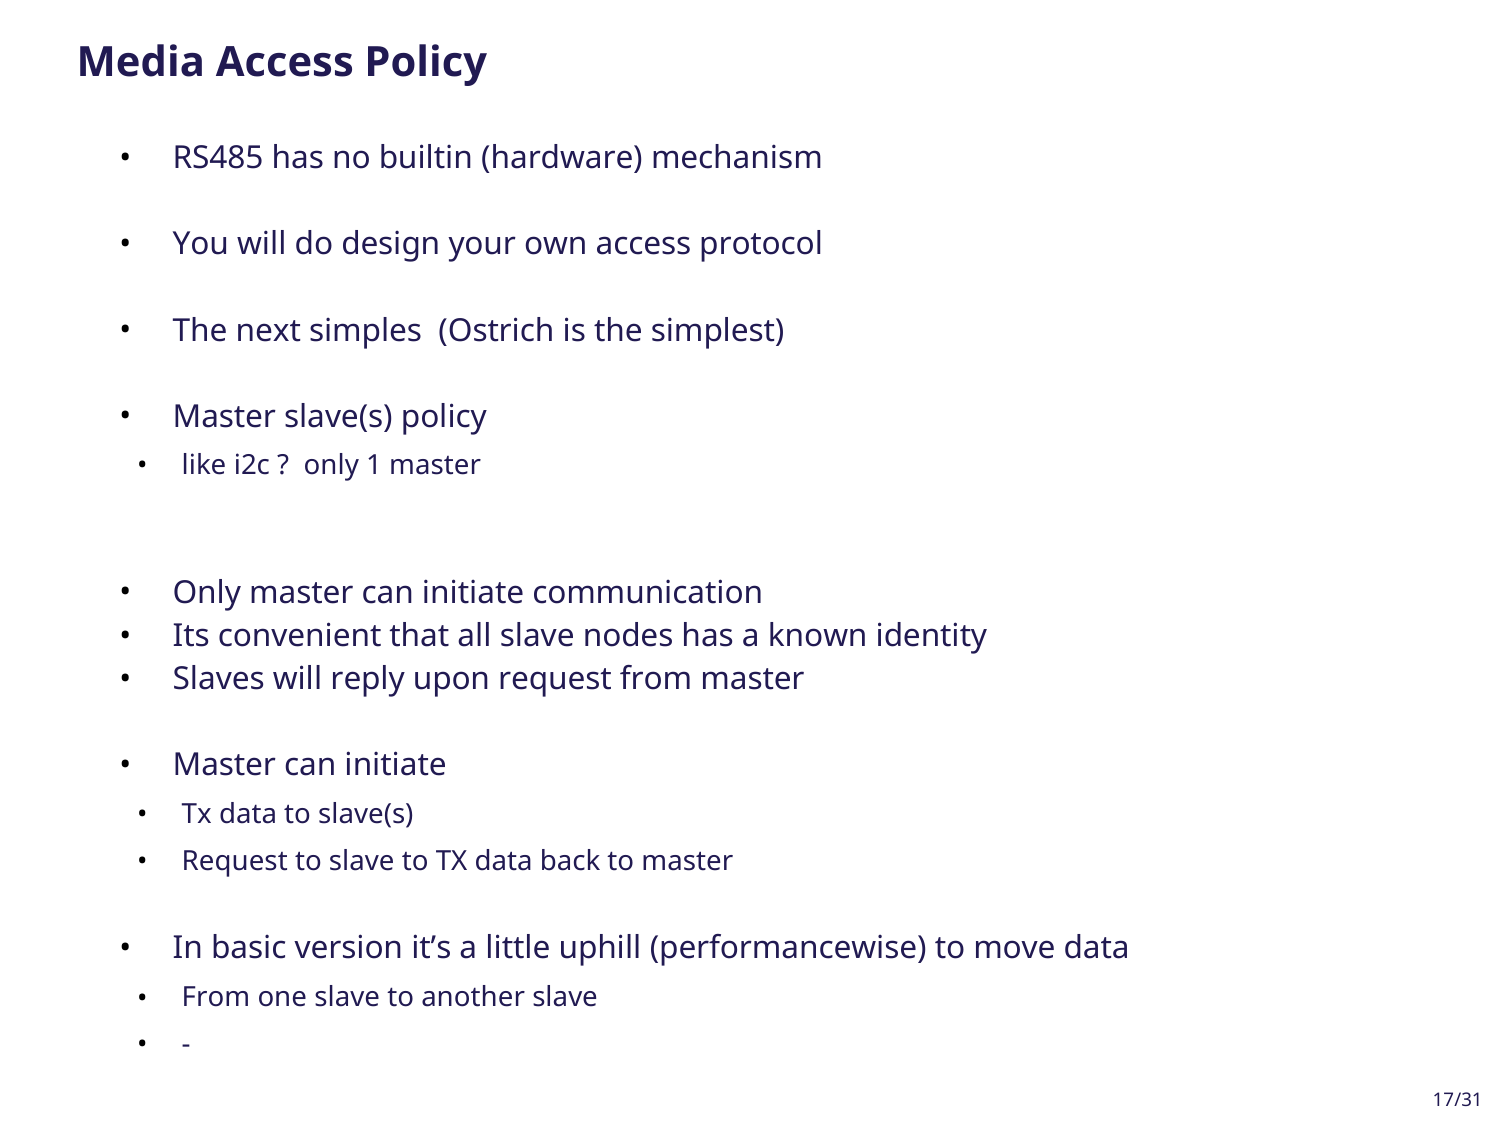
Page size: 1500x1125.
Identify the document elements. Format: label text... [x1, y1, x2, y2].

list RS485 has no builtin (hardware) mechanism You will do design your own access protocol The next simples (Ostrich is the simplest) Master slave(s) policy like i2c ? only 1 master Only master can initiate communication Its convenient that all slave nodes has a known identity Slaves will reply upon request from master Master can initiate Tx data to slave(s) Request to slave to TX data back to master In basic version it’s a little uphill (performancewise) to move data From one slave to another slave - [60, 135, 1482, 1081]
title Media Access Policy [61, 28, 1441, 92]
